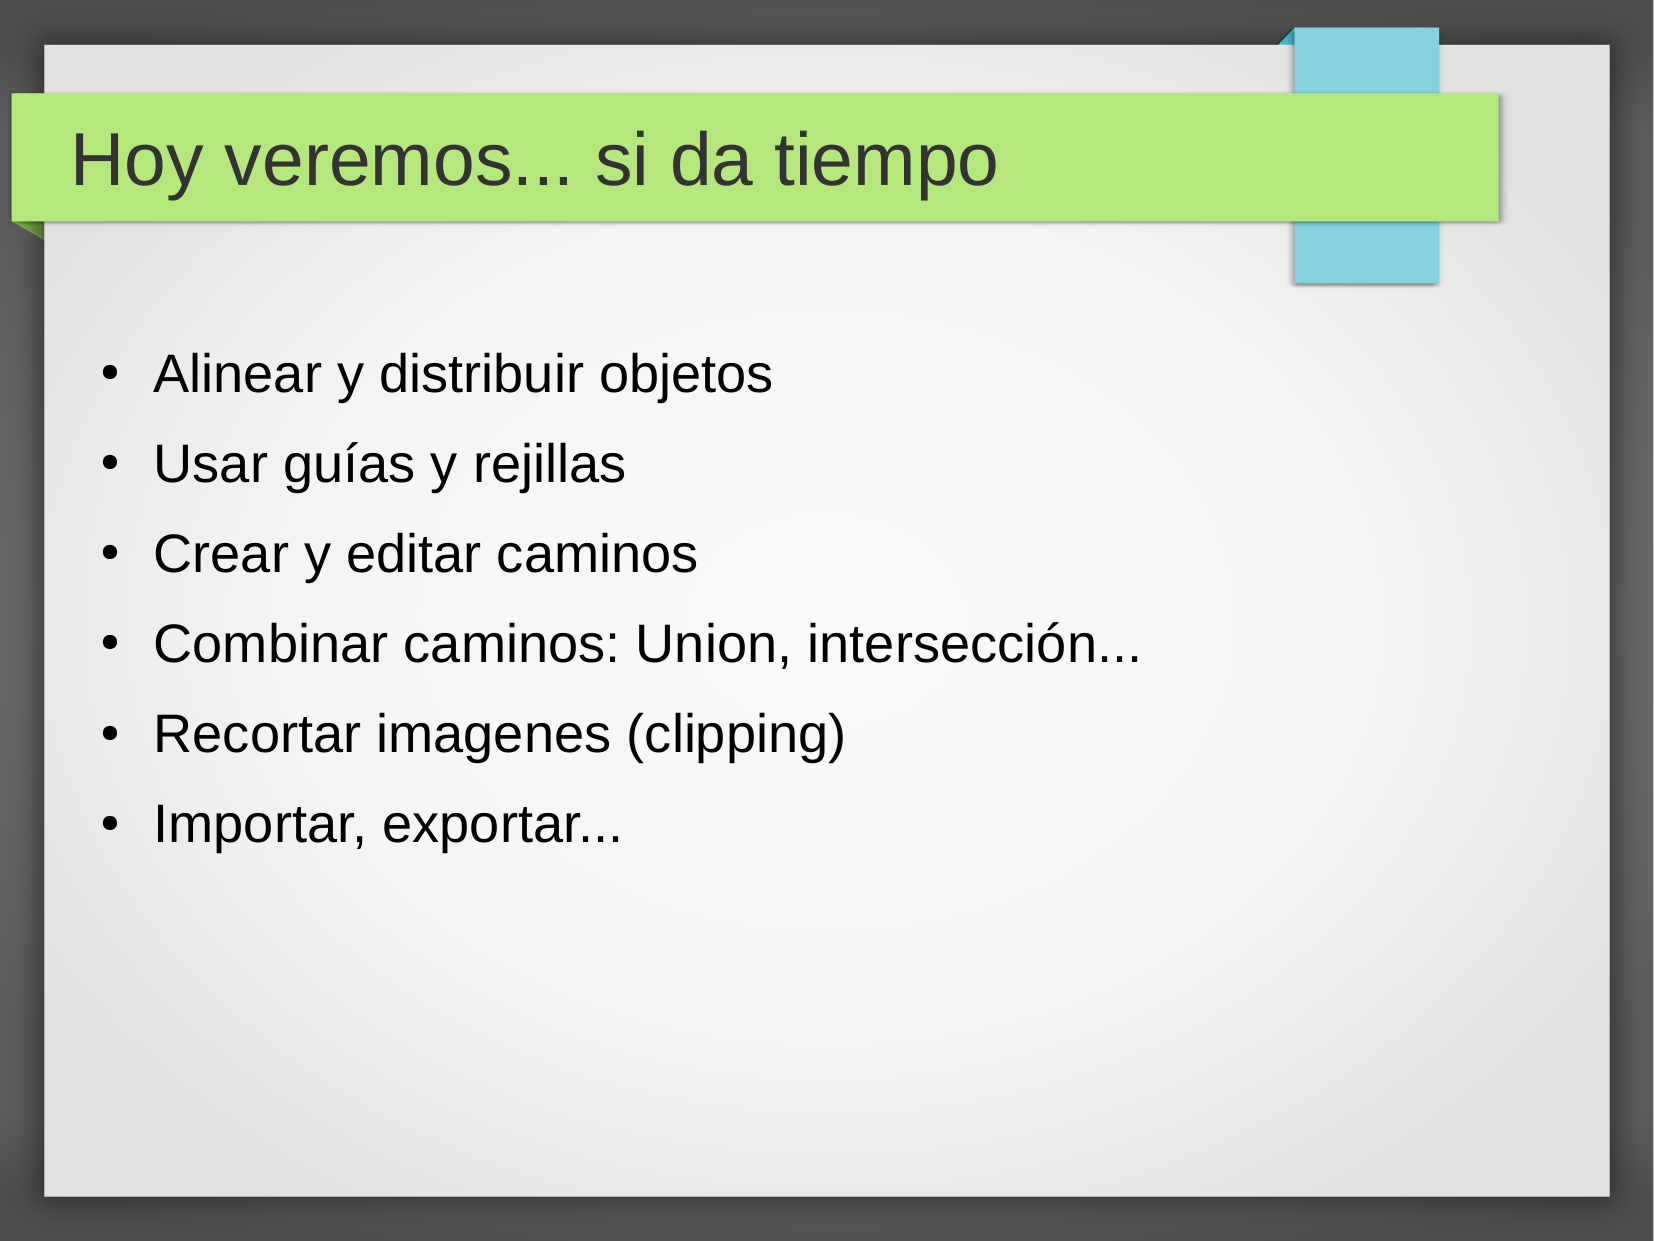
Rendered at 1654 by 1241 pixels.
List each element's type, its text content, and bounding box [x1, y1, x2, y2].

title Hoy veremos... si da tiempo [70, 106, 1229, 213]
picture [0, 0, 1654, 1241]
list Alinear y distribuir objetos Usar guías y rejillas Crear y editar caminos Combinar caminos: Union, intersección... Recortar imagenes (clipping) Importar, exportar... [82, 343, 1538, 1063]
